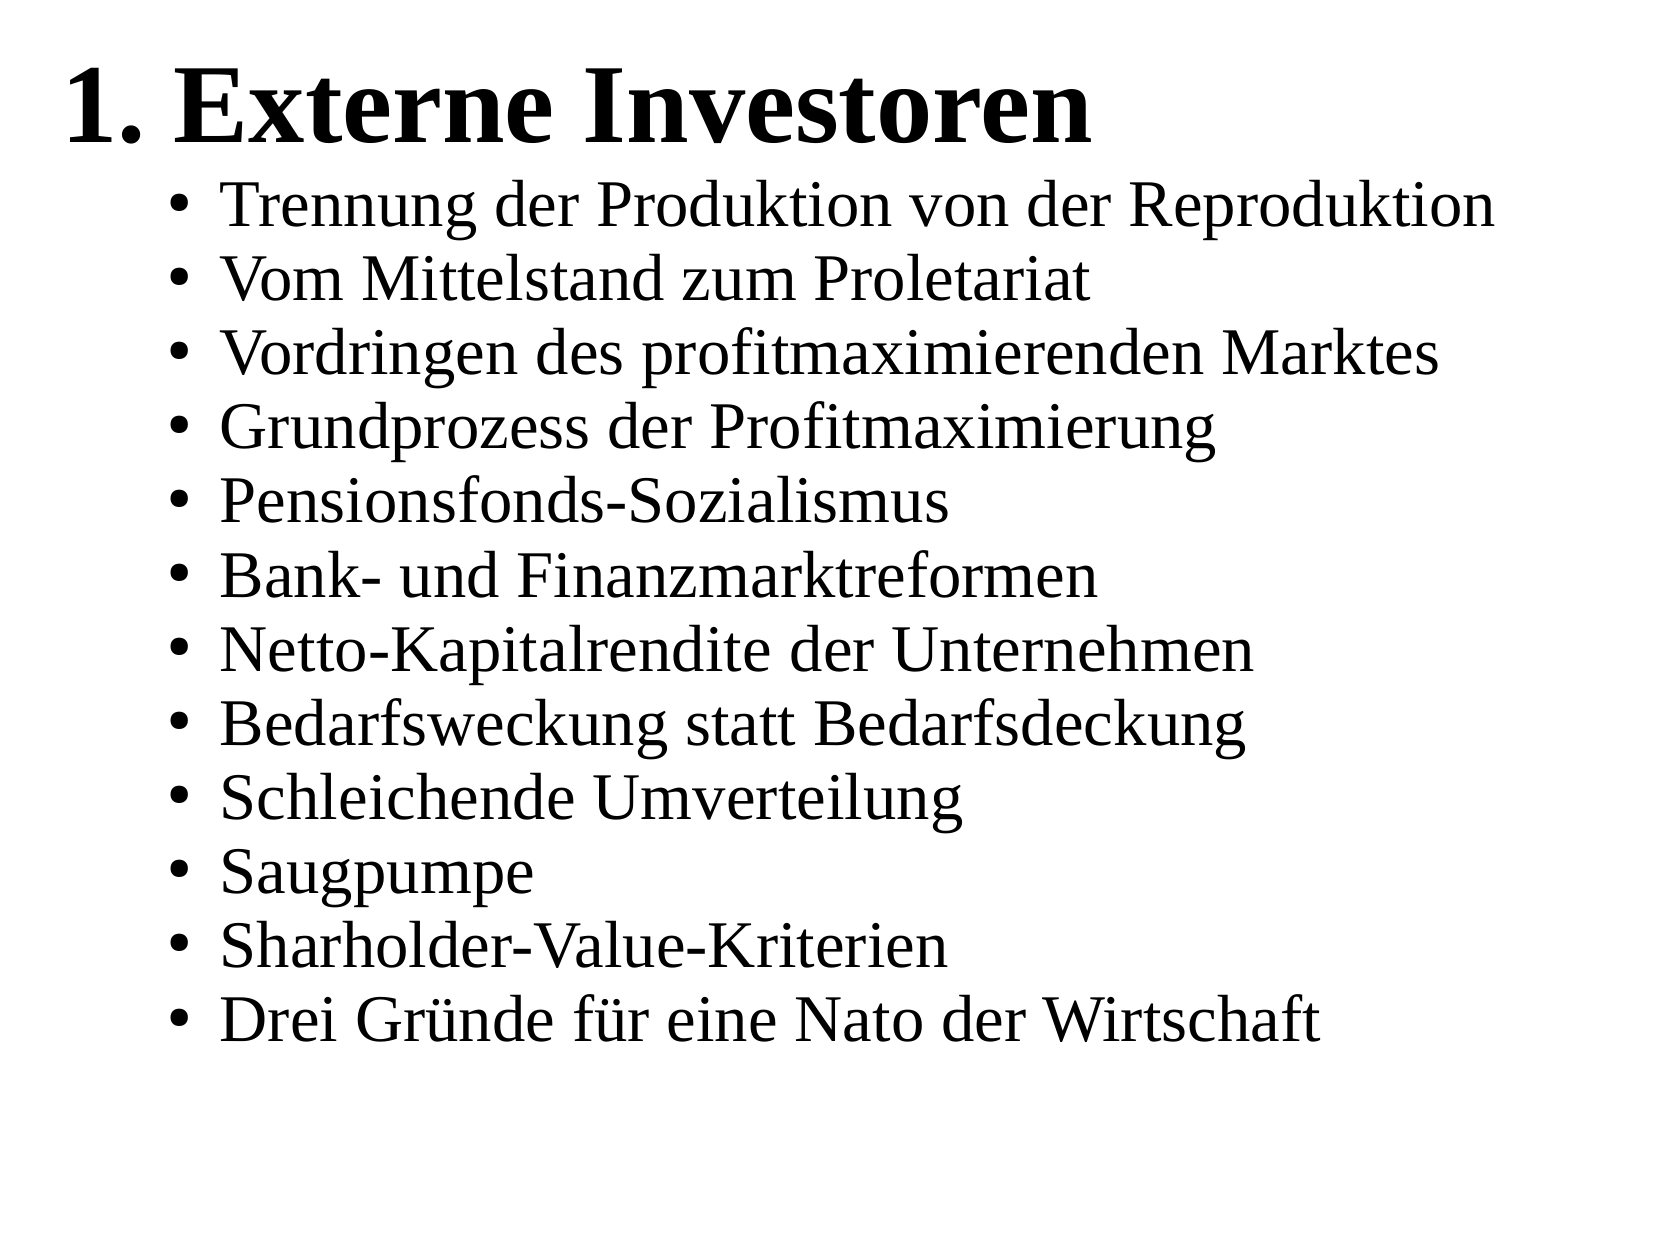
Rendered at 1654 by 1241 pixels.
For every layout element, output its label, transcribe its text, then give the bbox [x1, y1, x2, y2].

text_box 1. Externe Investoren Trennung der Produktion von der Reproduktion Vom Mittelstand zum Proletariat Vordringen des profitmaximierenden Marktes Grundprozess der Profitmaximierung Pensionsfonds-Sozialismus Bank- und Finanzmarktreformen Netto-Kapitalrendite der Unternehmen Bedarfsweckung statt Bedarfsdeckung Schleichende Umverteilung Saugpumpe Sharholder-Value-Kriterien Drei Gründe für eine Nato der Wirtschaft [46, 35, 1627, 1212]
